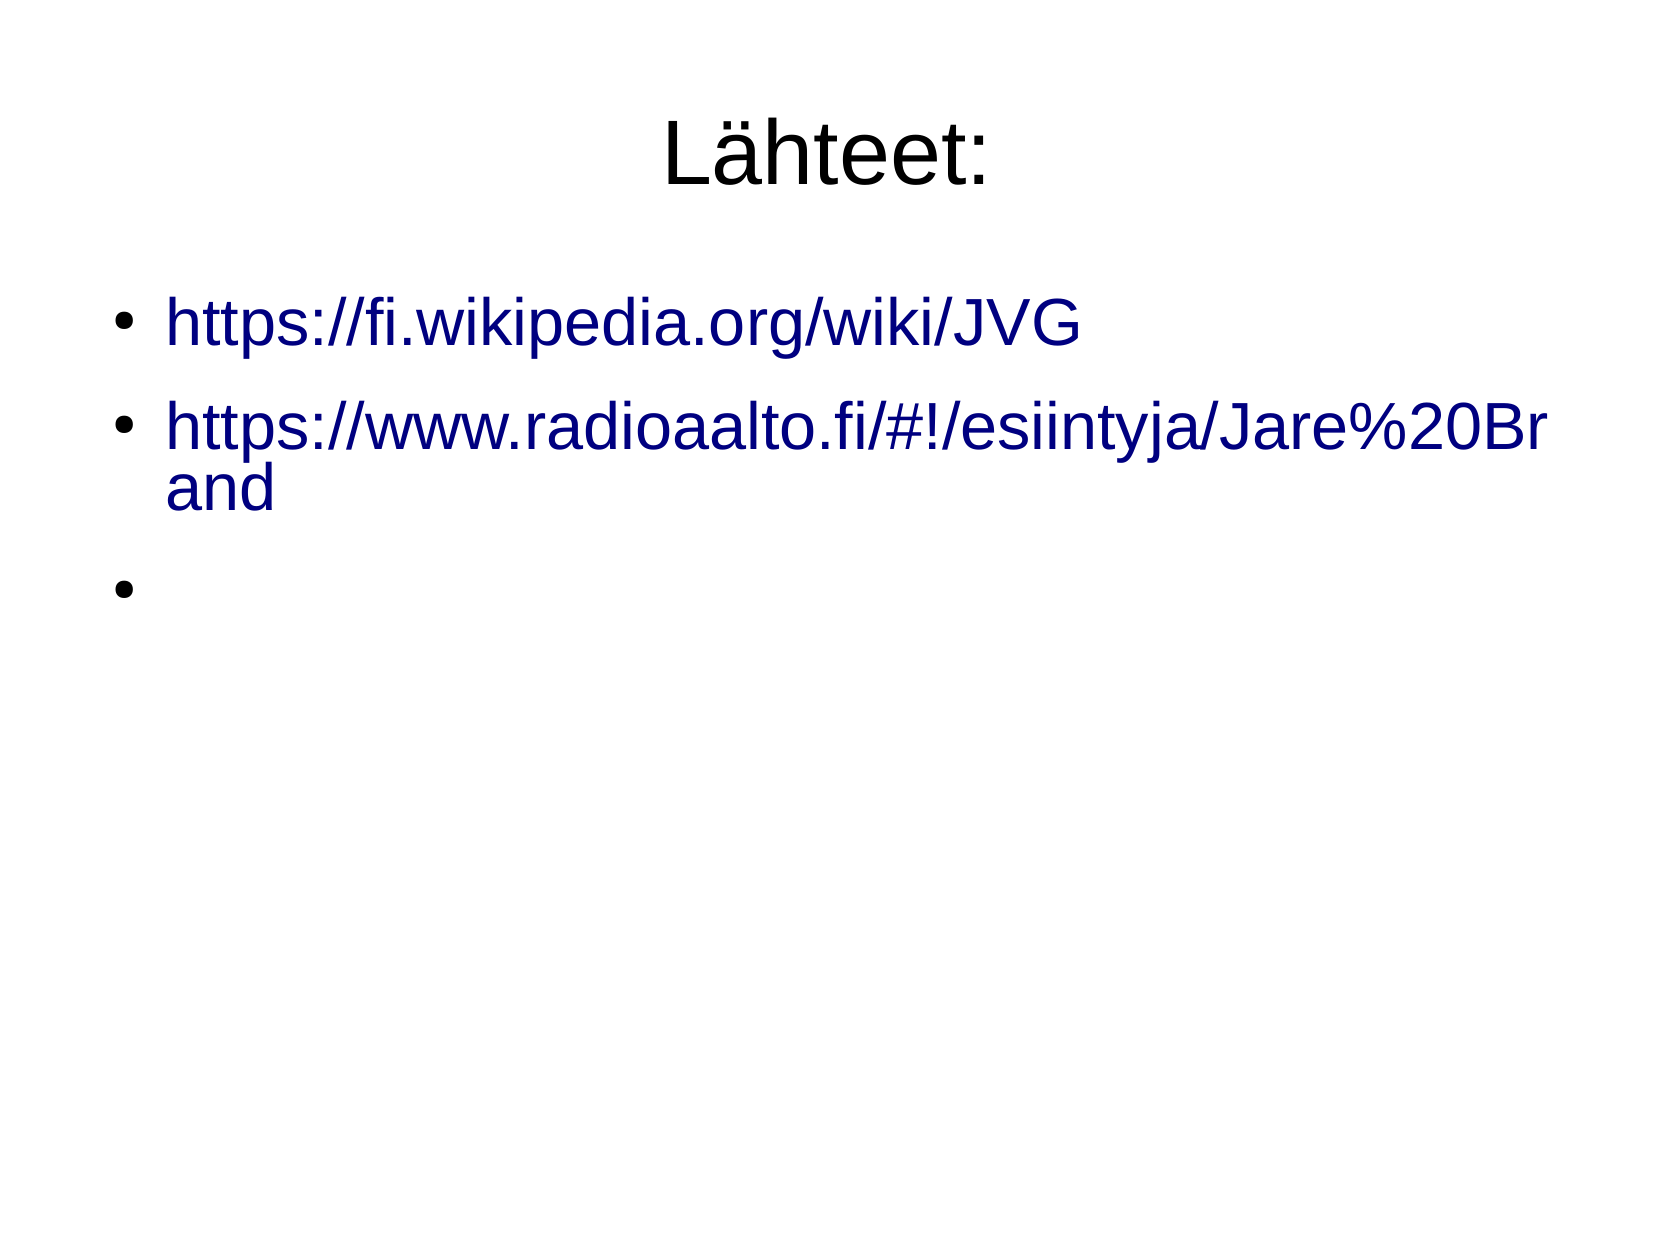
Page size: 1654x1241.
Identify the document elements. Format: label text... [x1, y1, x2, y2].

list https://fi.wikipedia.org/wiki/JVG https://www.radioaalto.fi/#!/esiintyja/Jare%20Brand [94, 284, 1583, 1004]
title Lähteet: [82, 49, 1571, 257]
